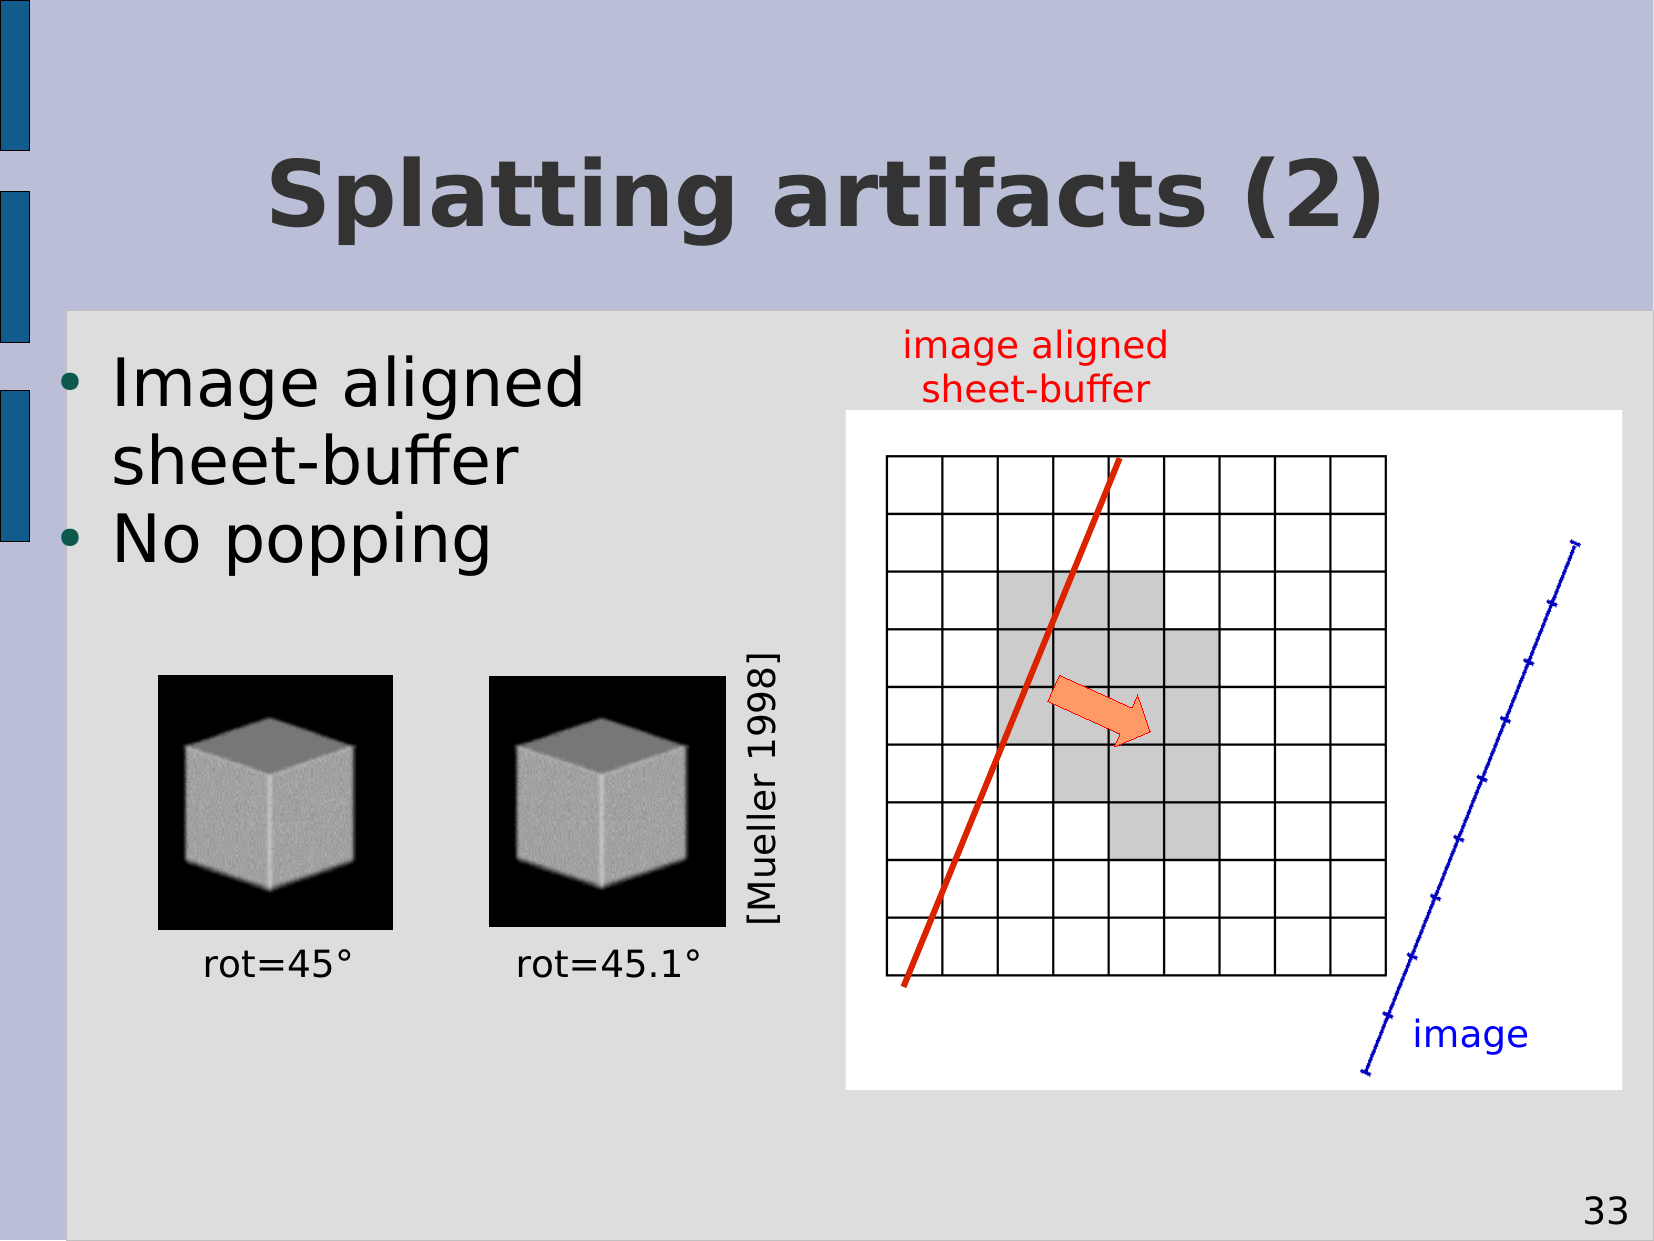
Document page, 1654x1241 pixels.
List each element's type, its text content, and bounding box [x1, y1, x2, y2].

text_box rot=45.1° [500, 935, 718, 994]
text_box rot=45° [187, 935, 369, 994]
list Image aligned sheet-buffer No popping [40, 344, 798, 1191]
text_box [Mueller 1998] [733, 637, 792, 942]
picture [845, 410, 1623, 1090]
text_box image [1397, 1004, 1545, 1064]
text_box image aligned sheet-buffer [887, 316, 1185, 419]
picture [158, 675, 393, 930]
title Splatting artifacts (2) [121, 91, 1534, 299]
text_box [1047, 675, 1151, 747]
